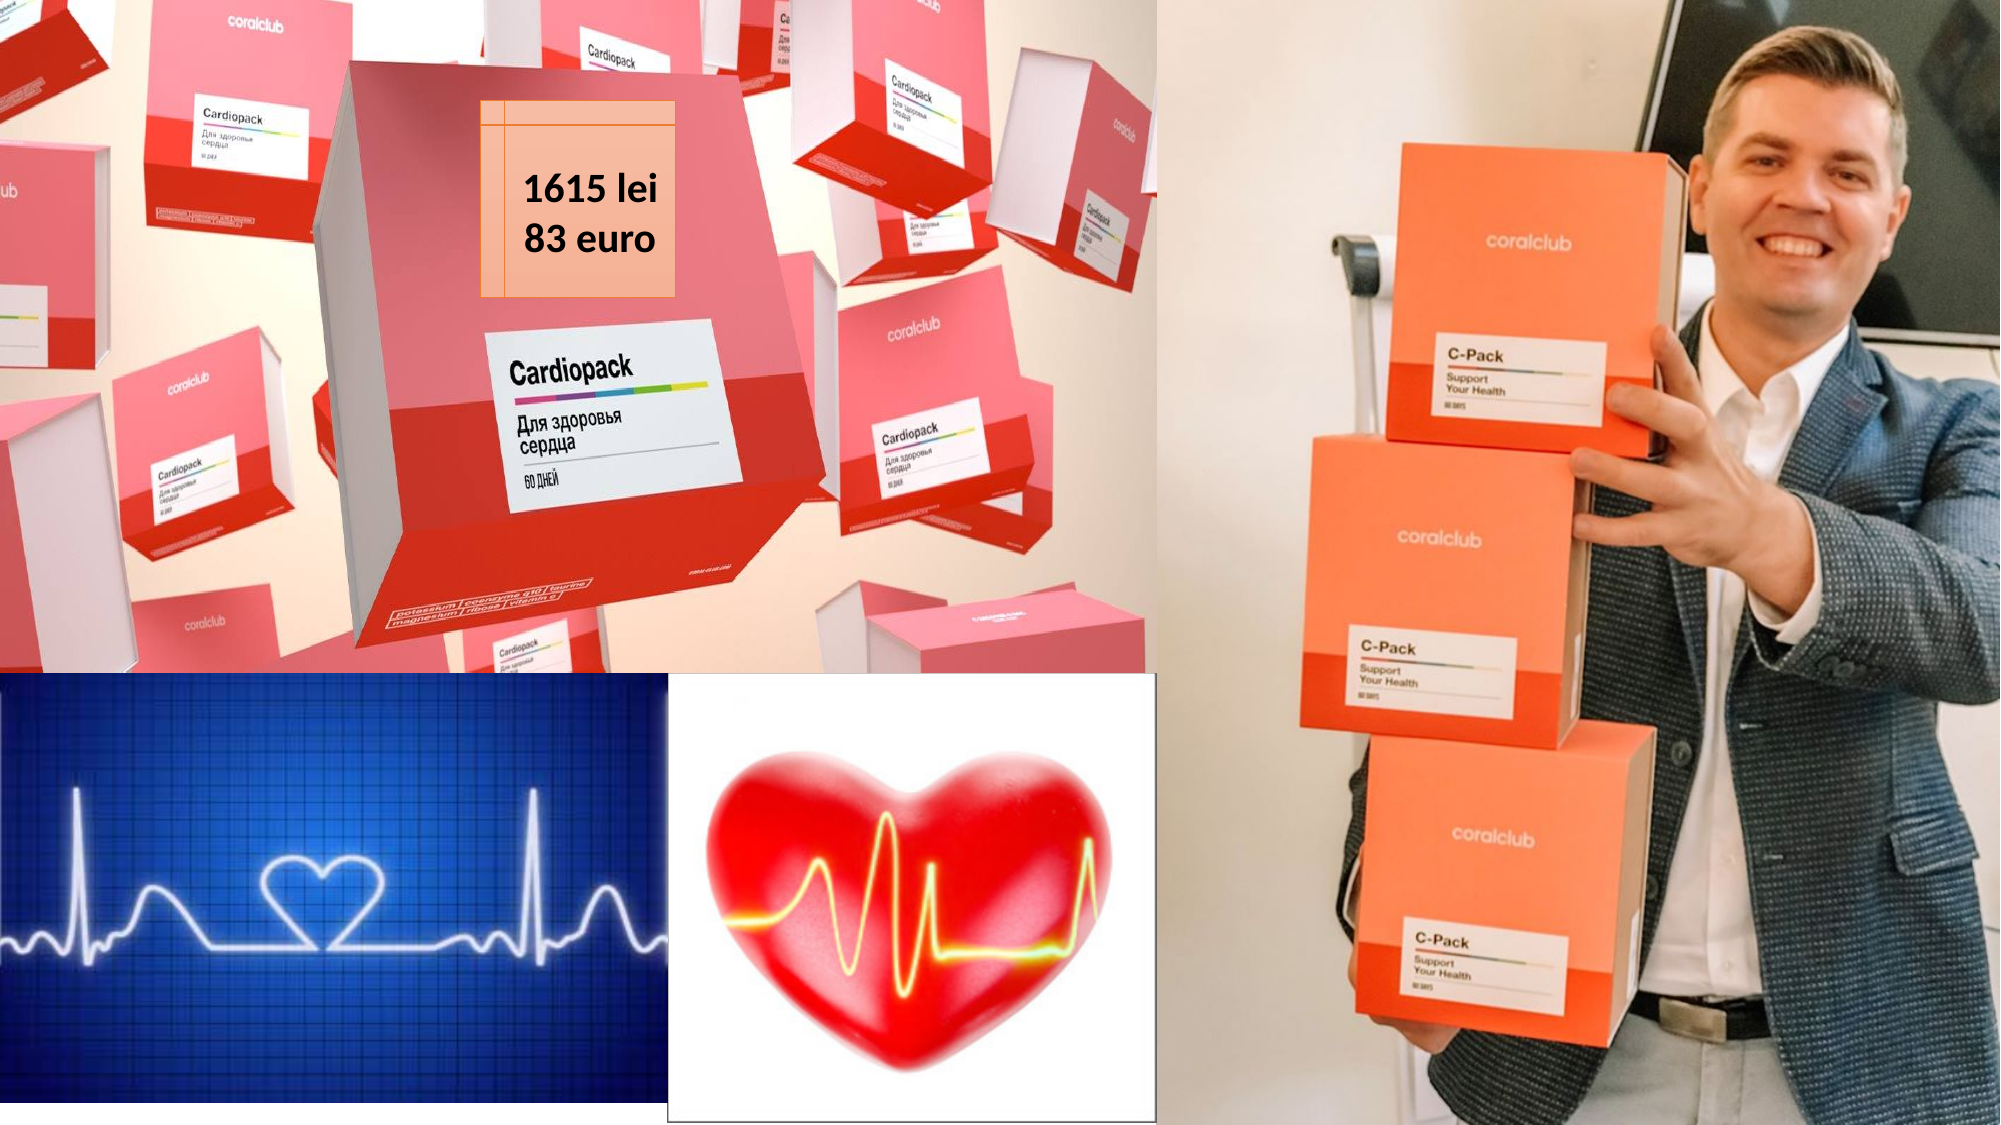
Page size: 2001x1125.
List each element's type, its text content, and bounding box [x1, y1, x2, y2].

text_box 1615 lei 83 euro [481, 100, 676, 297]
picture [0, 0, 2000, 1125]
